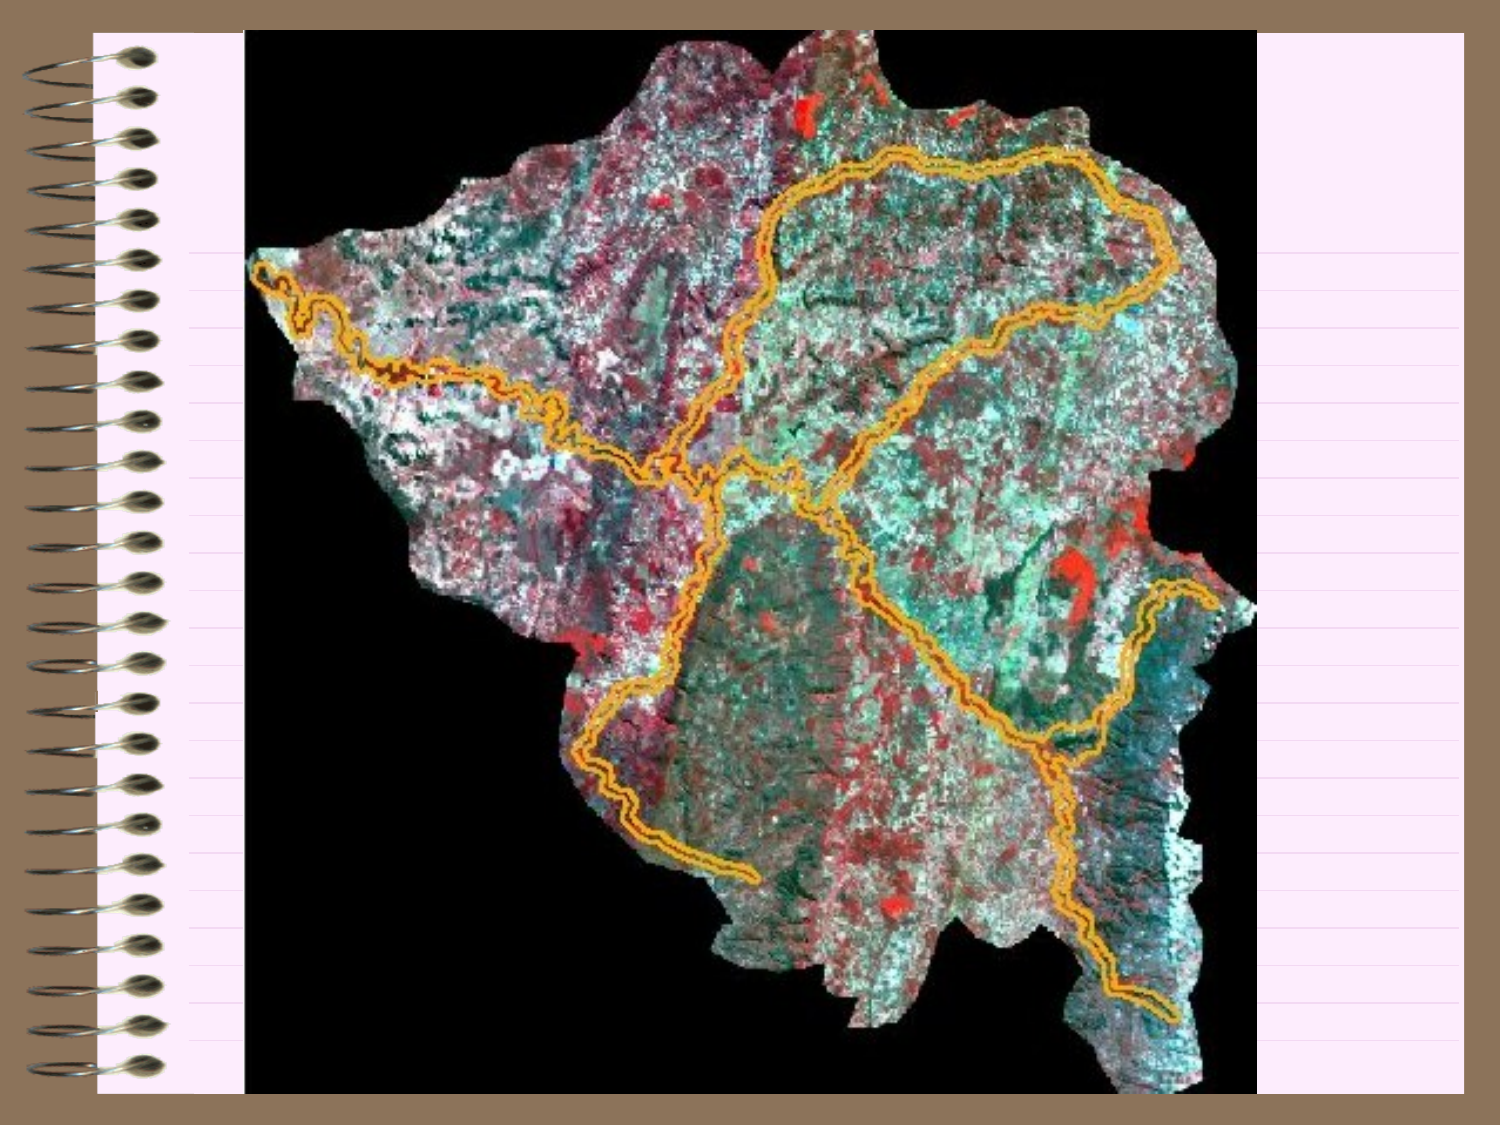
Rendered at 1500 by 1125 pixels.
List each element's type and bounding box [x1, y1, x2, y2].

picture [243, 30, 1257, 1094]
picture [0, 8, 194, 1115]
